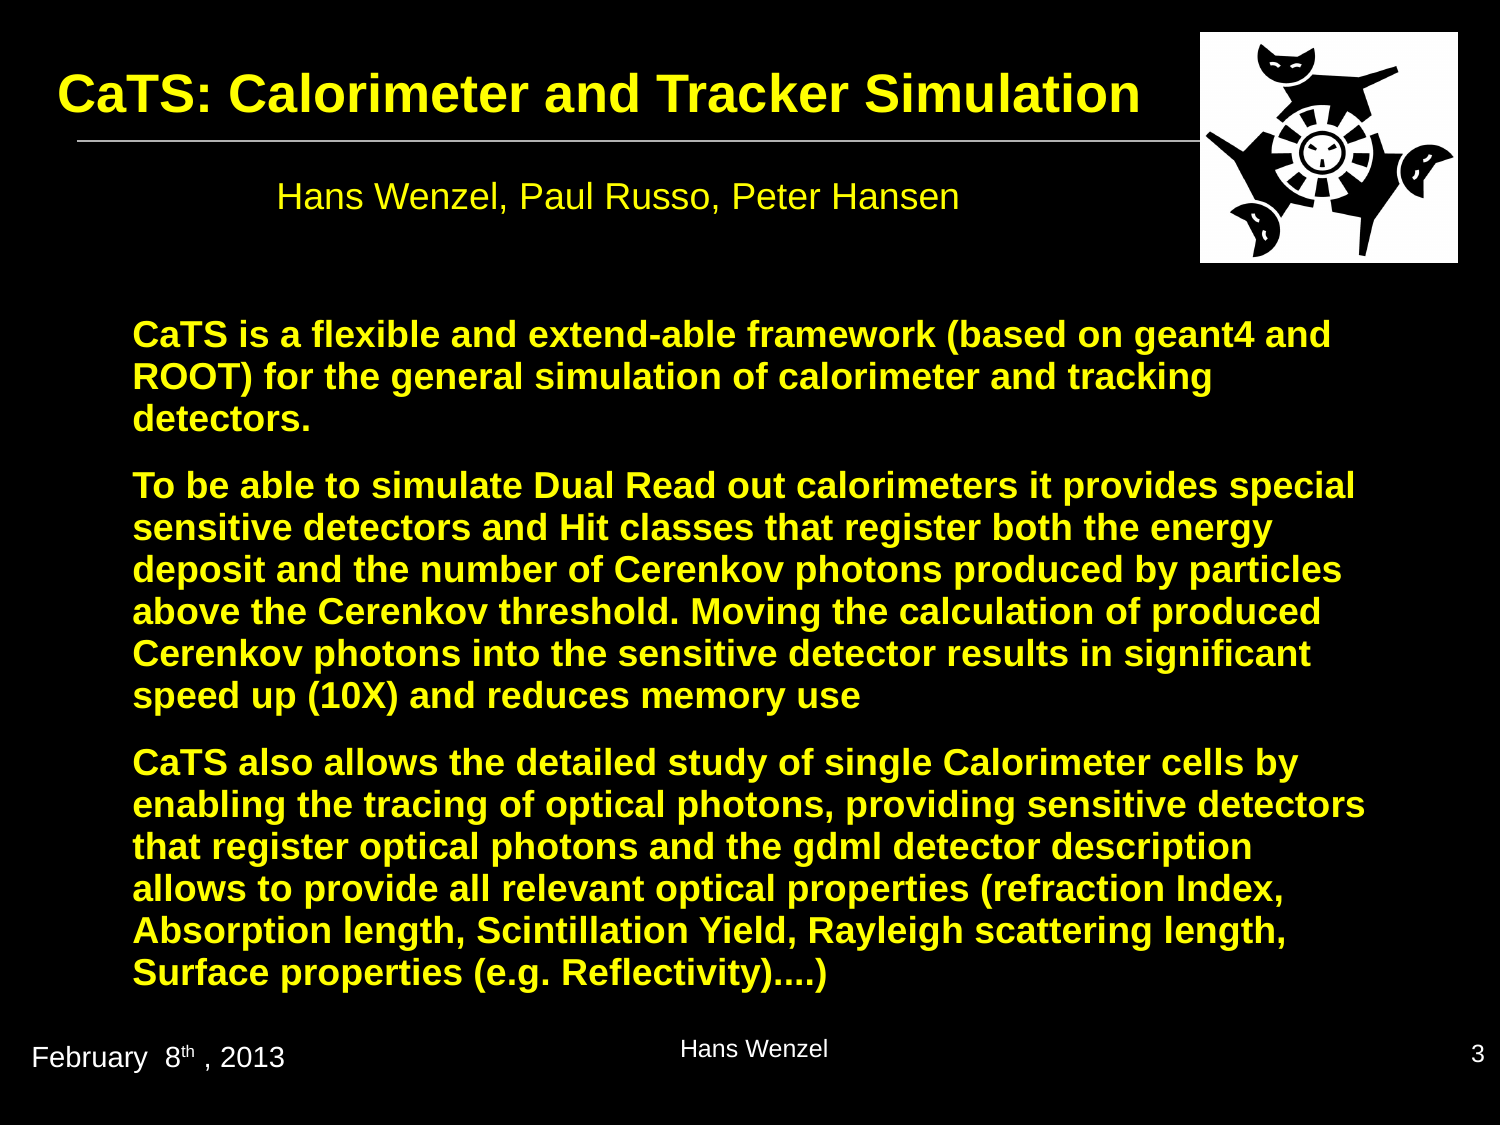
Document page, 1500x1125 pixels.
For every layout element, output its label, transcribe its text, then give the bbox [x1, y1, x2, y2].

text_box CaTS is a flexible and extend-able framework (based on geant4 and ROOT) for the general simulation of calorimeter and tracking detectors. To be able to simulate Dual Read out calorimeters it provides special sensitive detectors and Hit classes that register both the energy deposit and the number of Cerenkov photons produced by particles above the Cerenkov threshold. Moving the calculation of produced Cerenkov photons into the sensitive detector results in significant speed up (10X) and reduces memory use CaTS also allows the detailed study of single Calorimeter cells by enabling the tracing of optical photons, providing sensitive detectors that register optical photons and the gdml detector description allows to provide all relevant optical properties (refraction Index, Absorption length, Scintillation Yield, Rayleigh scattering length, Surface properties (e.g. Reflectivity)....) [117, 187, 1388, 1001]
picture [1200, 32, 1458, 263]
text_box Hans Wenzel, Paul Russo, Peter Hansen [261, 168, 976, 225]
title CaTS: Calorimeter and Tracker Simulation [0, 0, 1275, 188]
